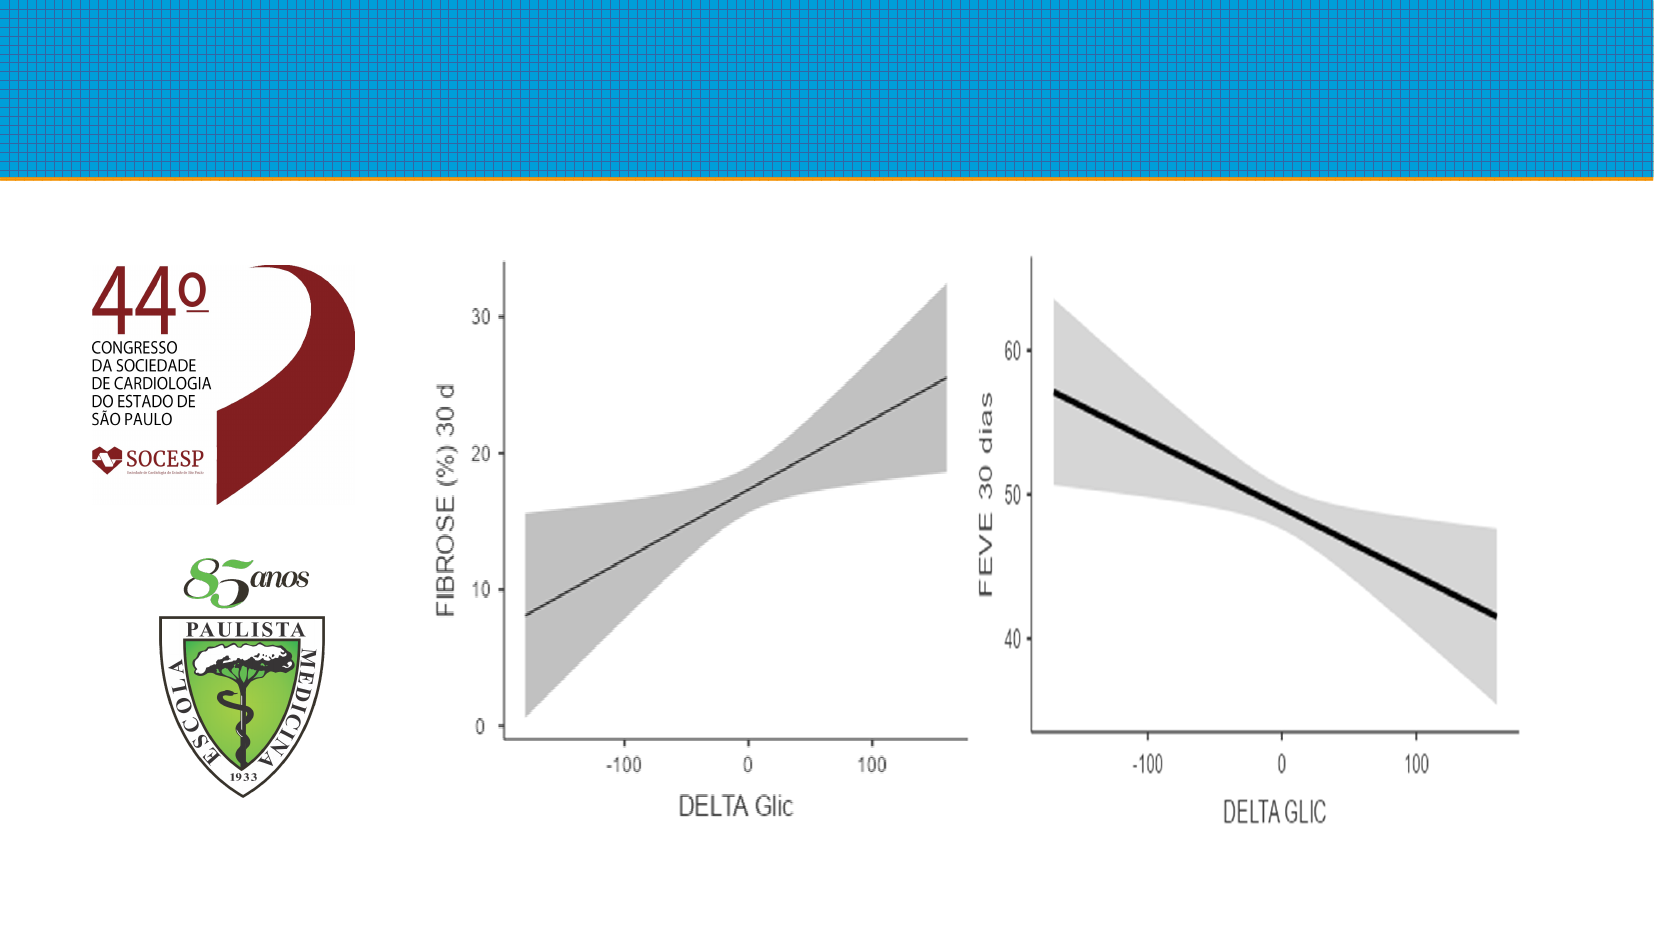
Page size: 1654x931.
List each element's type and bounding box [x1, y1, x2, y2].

picture [159, 558, 325, 798]
picture [413, 225, 1536, 857]
picture [92, 265, 355, 505]
